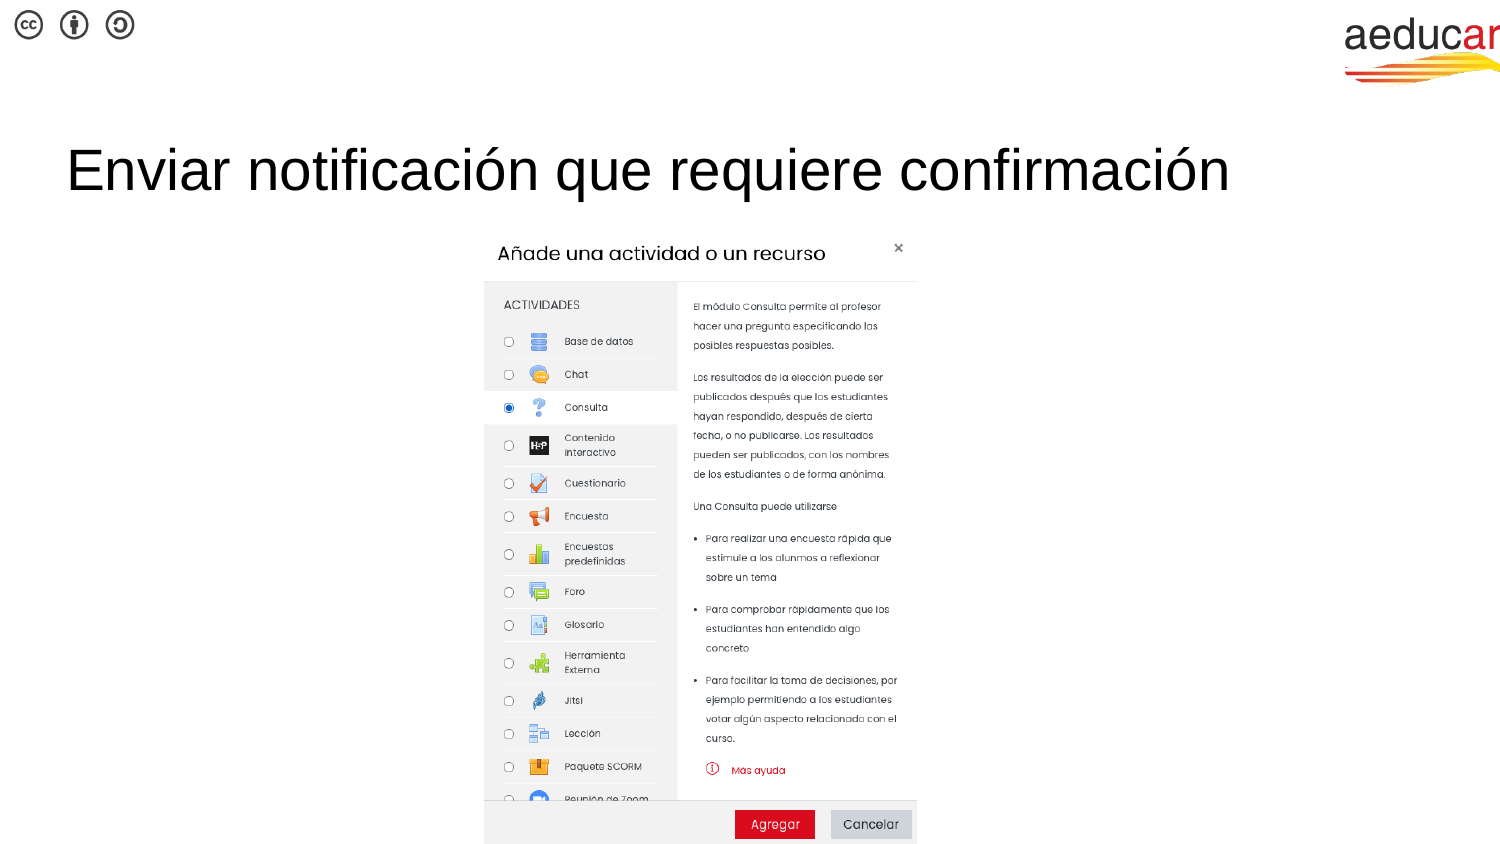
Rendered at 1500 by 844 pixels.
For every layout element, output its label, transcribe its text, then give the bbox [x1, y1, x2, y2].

picture [0, 0, 146, 48]
title Enviar notificación que requiere confirmación [51, 117, 1449, 227]
picture [484, 226, 917, 844]
picture [1344, 0, 1500, 104]
